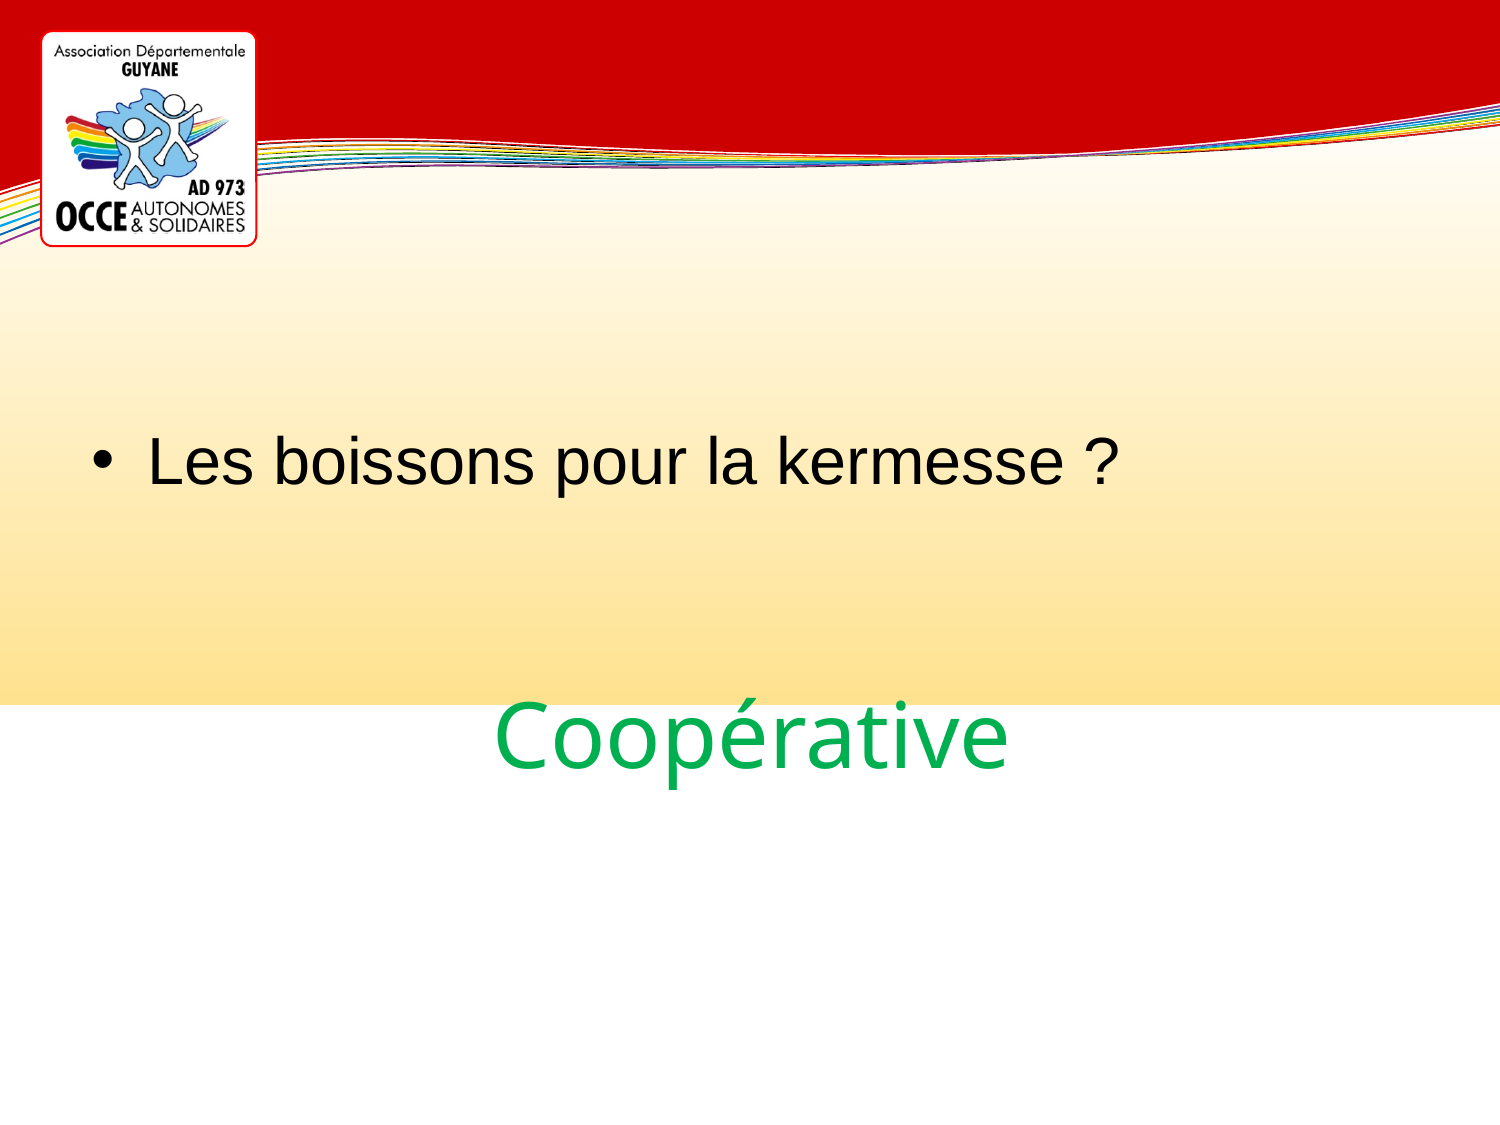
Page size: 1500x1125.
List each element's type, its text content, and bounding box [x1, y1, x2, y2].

picture [54, 44, 245, 234]
list Les boissons pour la kermesse ? Coopérative [76, 420, 1427, 941]
